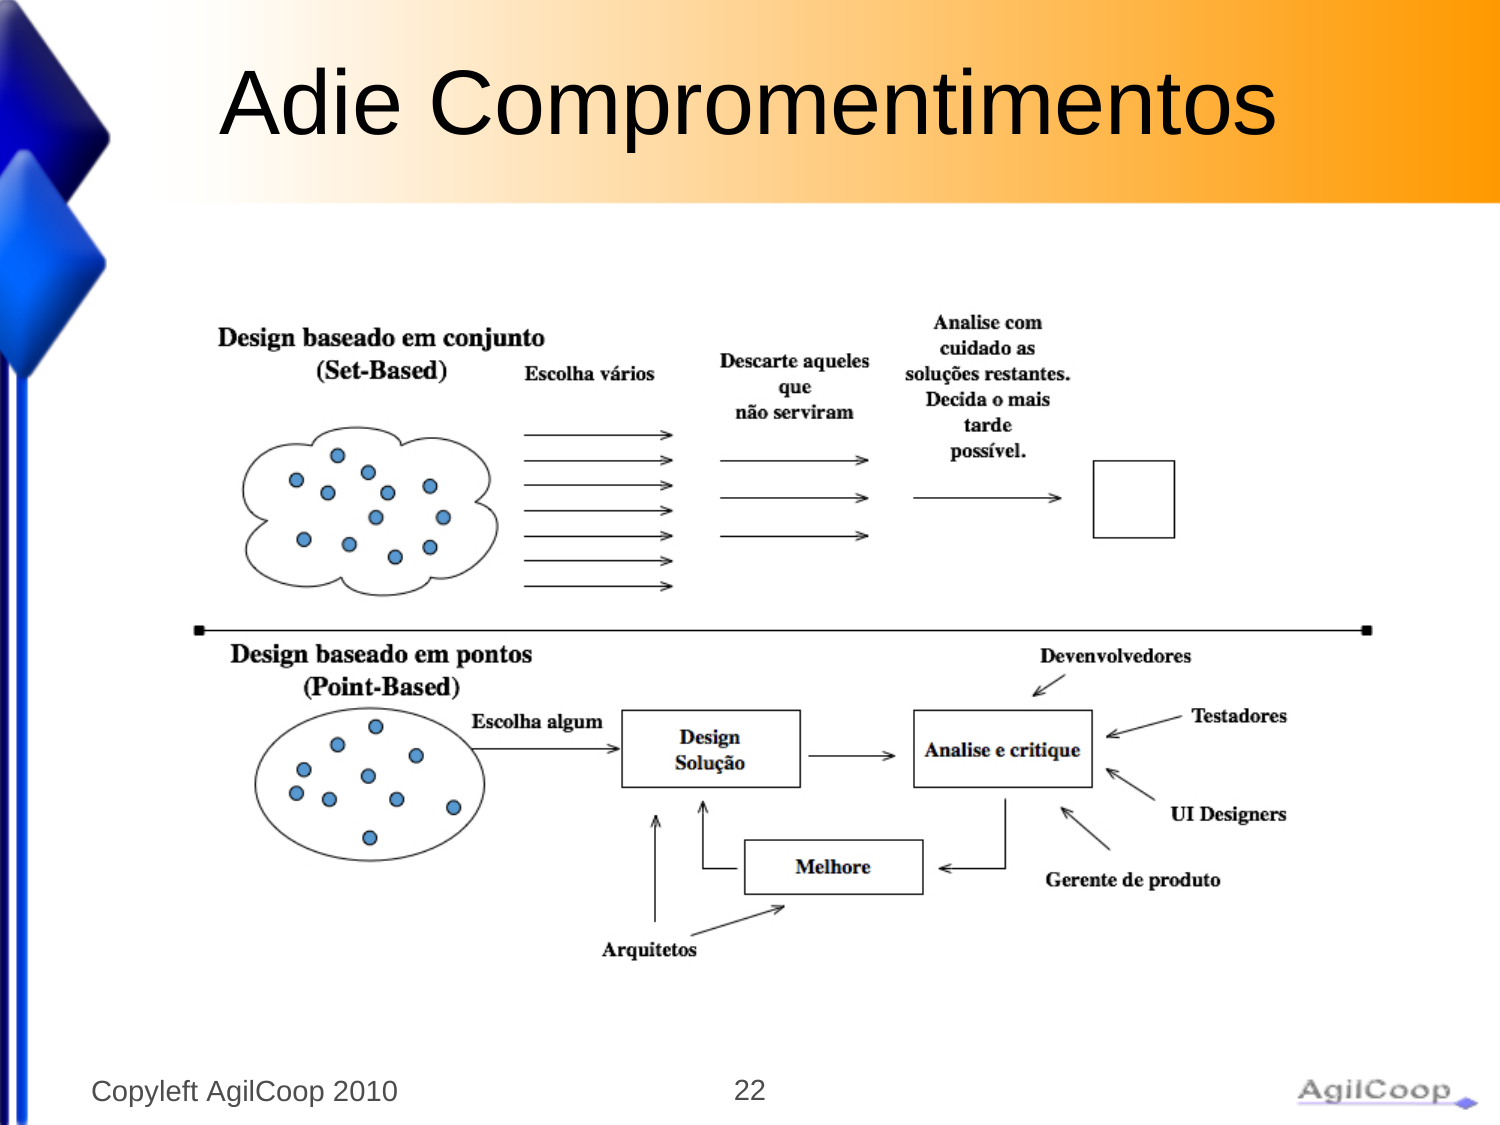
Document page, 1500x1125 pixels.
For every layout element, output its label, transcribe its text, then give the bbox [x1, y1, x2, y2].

picture [0, 0, 1500, 1125]
title Adie Compromentimentos [75, 8, 1426, 197]
